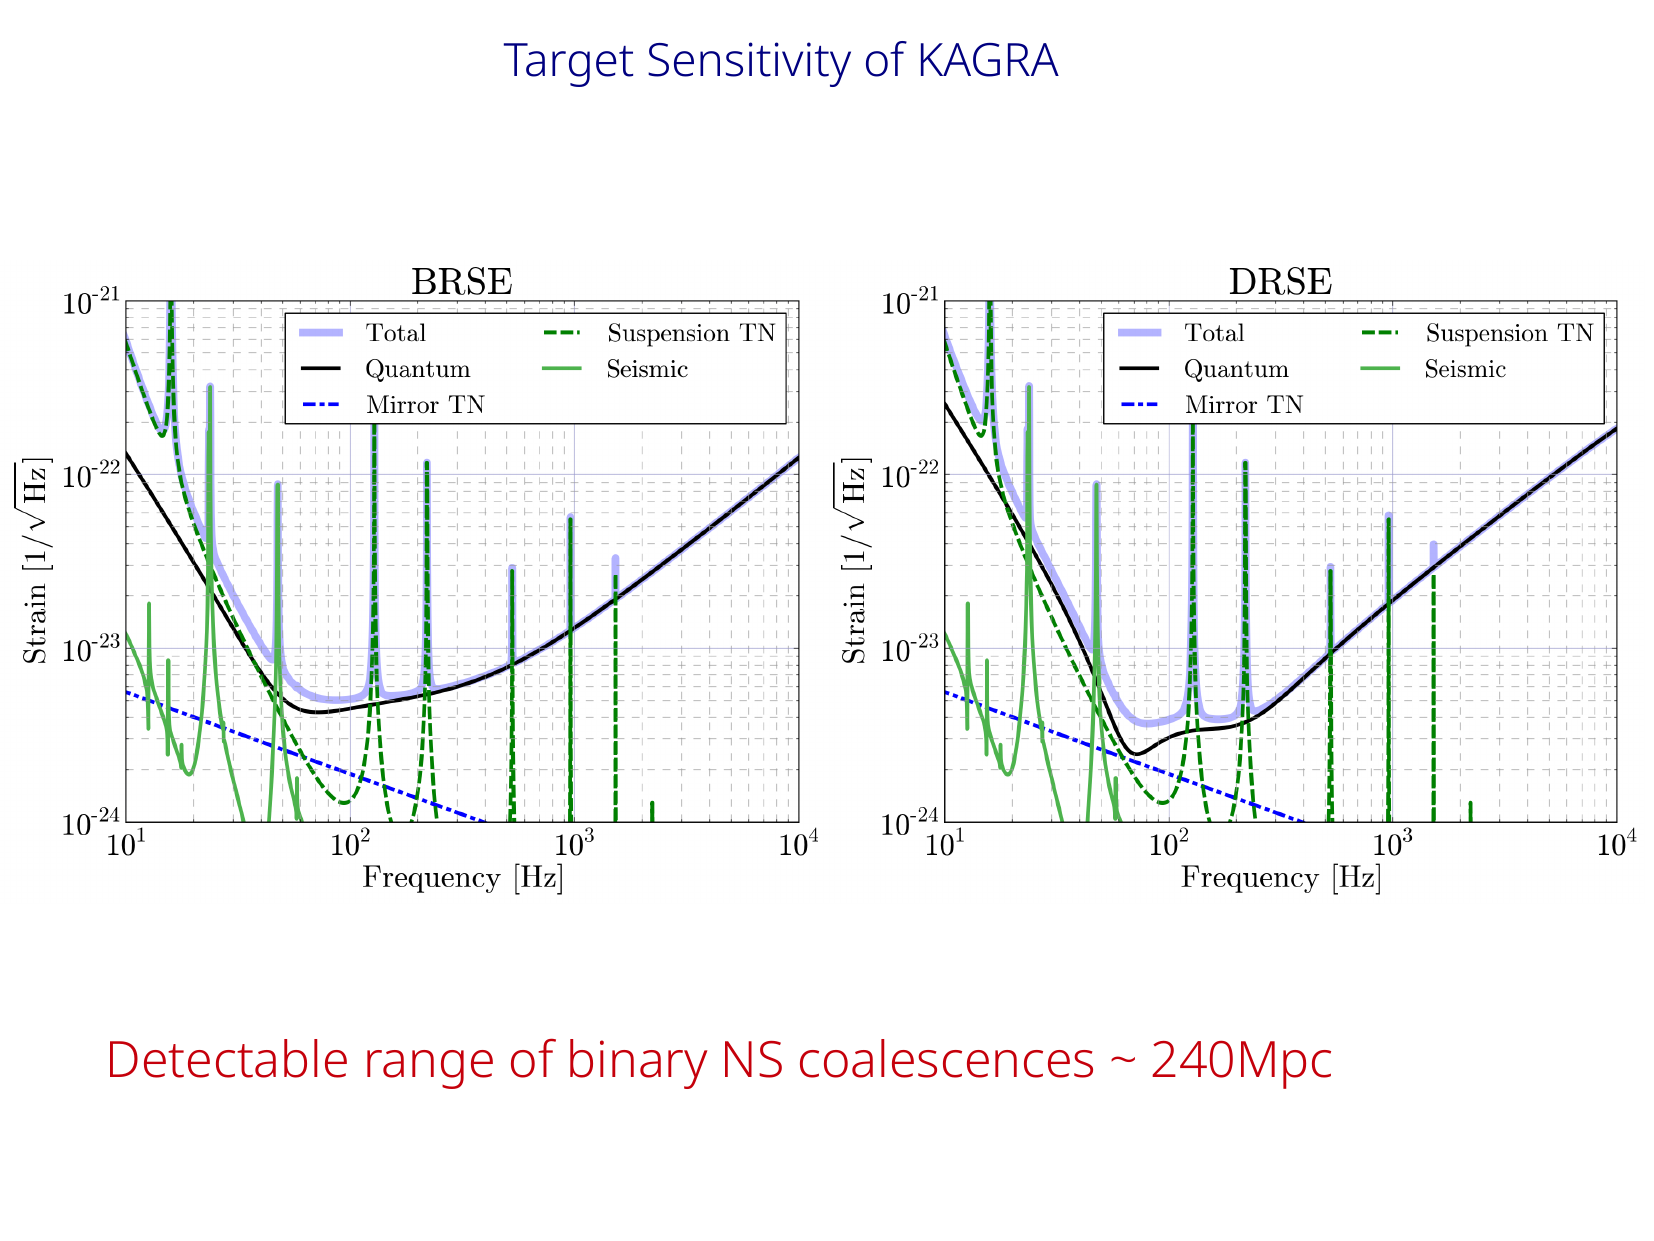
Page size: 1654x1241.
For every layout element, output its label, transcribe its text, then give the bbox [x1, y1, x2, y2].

text_box Detectable range of binary NS coalescences ~ 240Mpc [91, 1016, 1498, 1106]
text_box Target Sensitivity of KAGRA [488, 20, 1165, 104]
picture [0, 260, 1645, 905]
